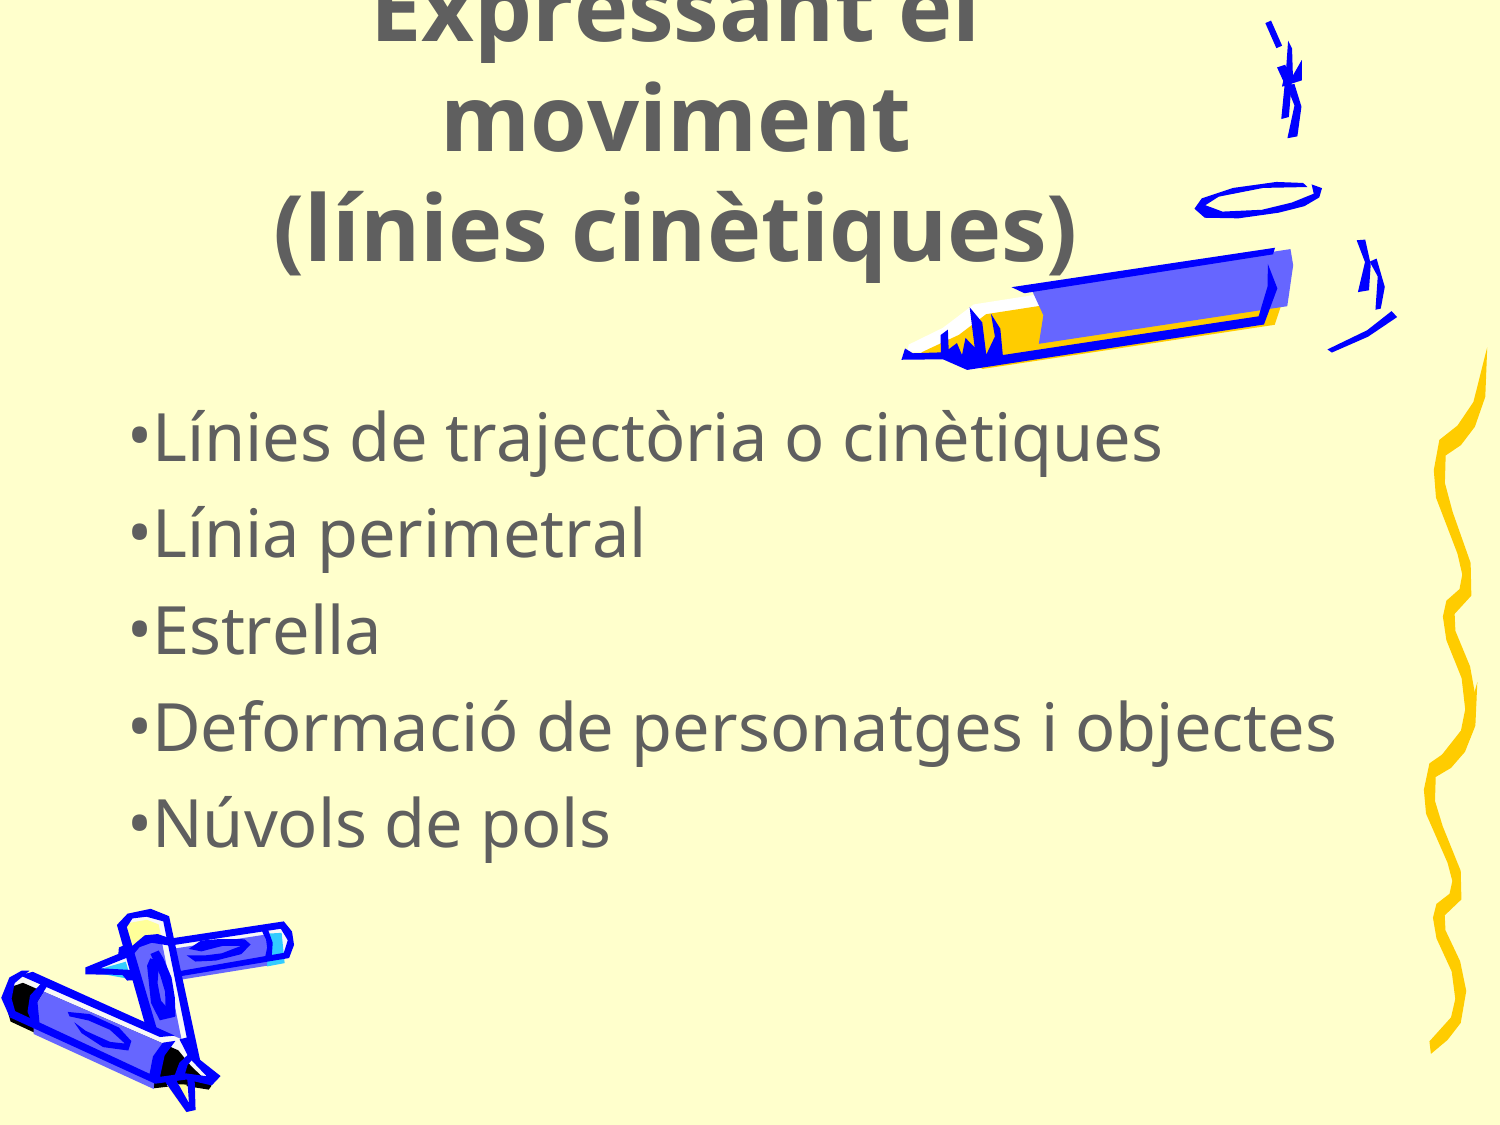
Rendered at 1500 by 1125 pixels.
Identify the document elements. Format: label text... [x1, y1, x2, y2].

list Línies de trajectòria o cinètiques Línia perimetral Estrella Deformació de personatges i objectes Núvols de pols [112, 386, 1375, 1040]
title Expressant el moviment (línies cinètiques) [112, 24, 1240, 288]
